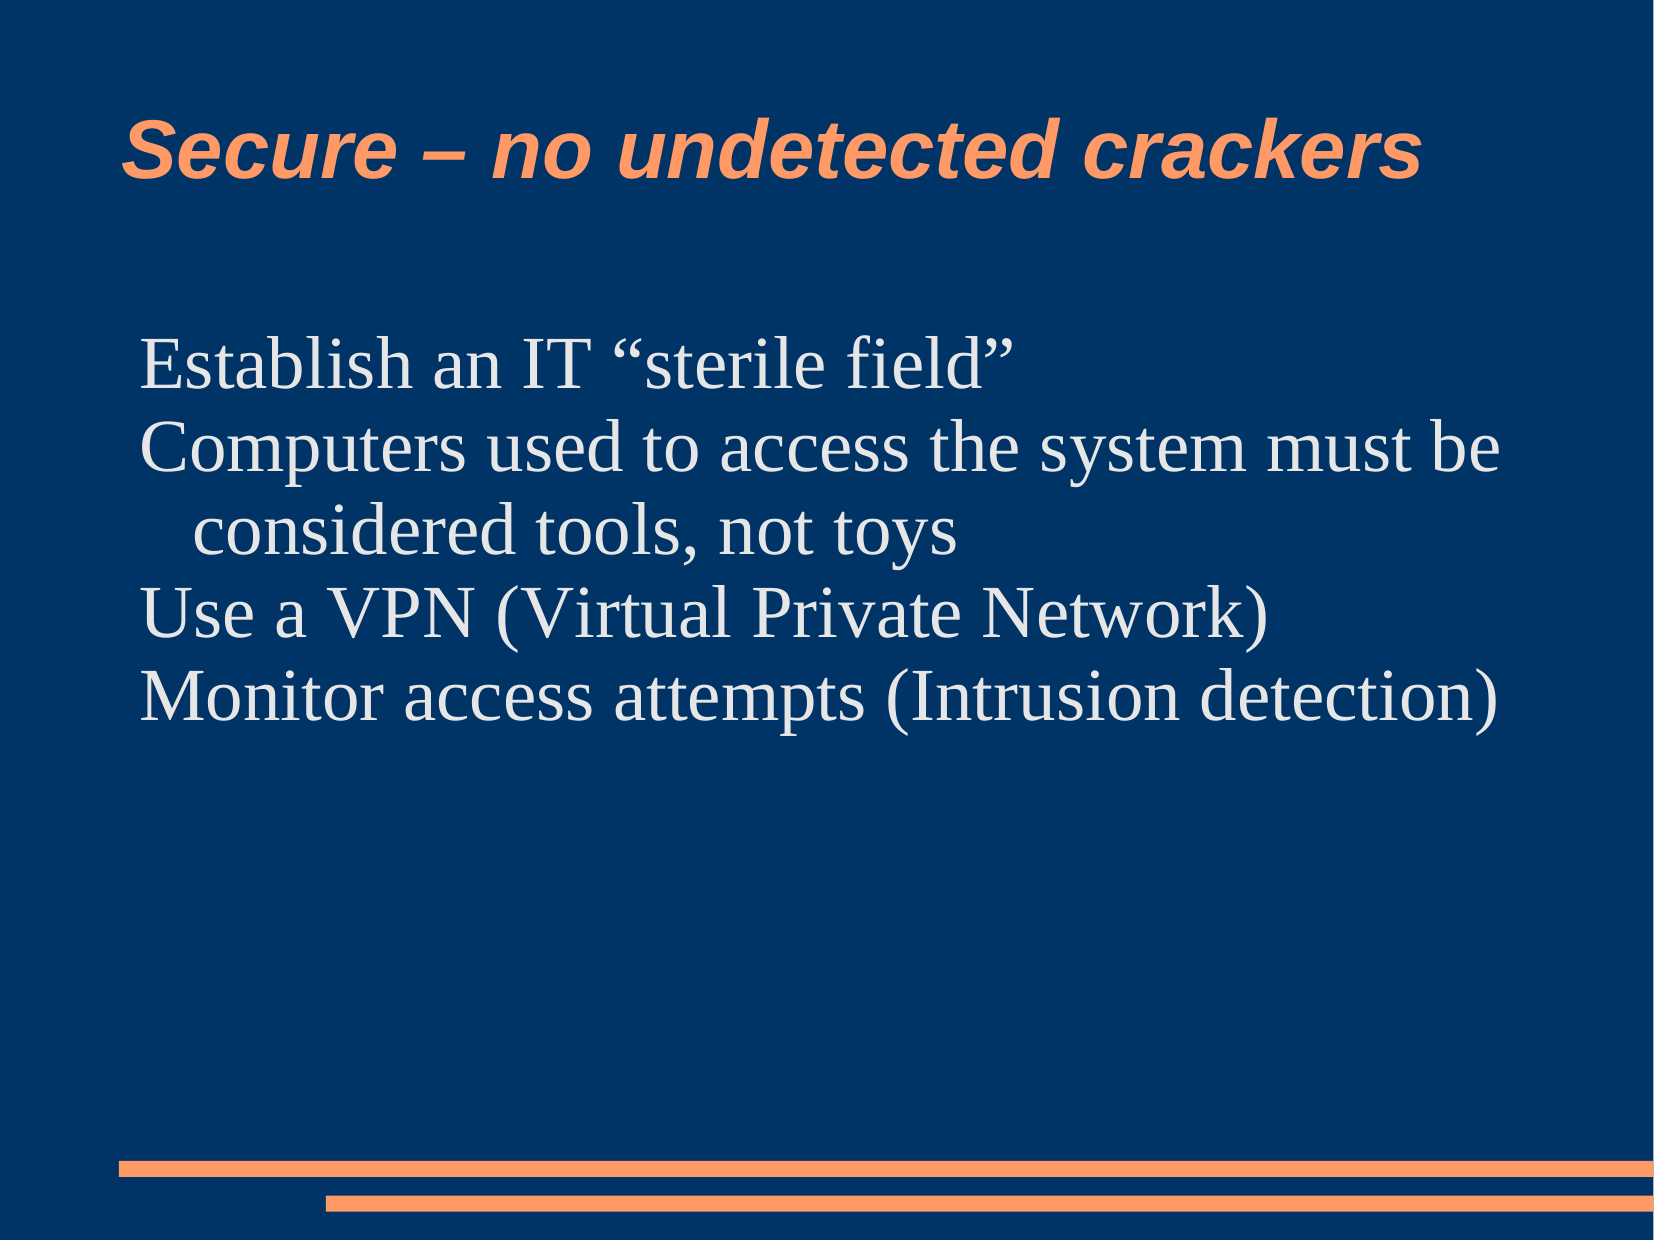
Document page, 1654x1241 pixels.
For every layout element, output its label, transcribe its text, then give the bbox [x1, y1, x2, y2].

title Secure – no undetected crackers [121, 53, 1534, 247]
list Establish an IT “sterile field” Computers used to access the system must be considered tools, not toys Use a VPN (Virtual Private Network) Monitor access attempts (Intrusion detection) [121, 322, 1561, 1118]
